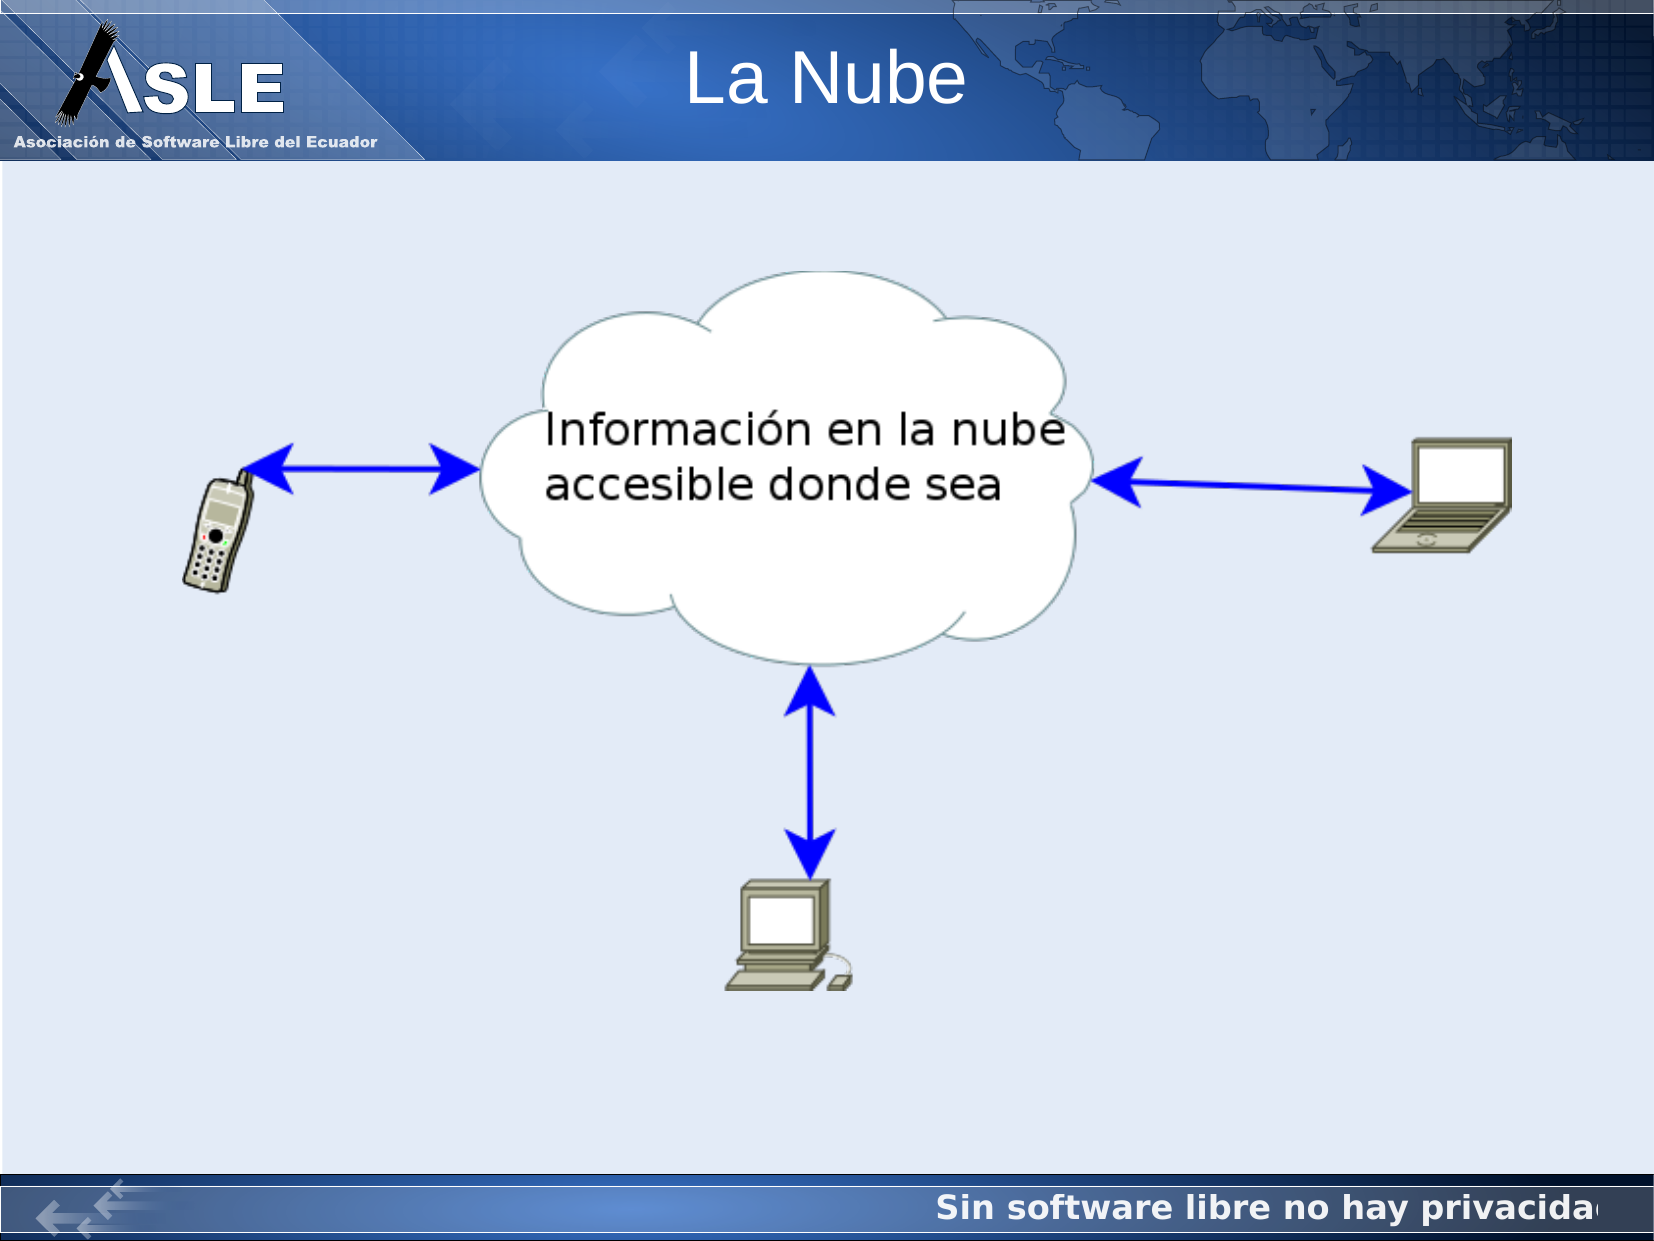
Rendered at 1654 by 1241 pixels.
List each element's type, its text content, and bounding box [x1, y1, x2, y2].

picture [182, 271, 1512, 991]
title La Nube [11, 26, 1642, 130]
